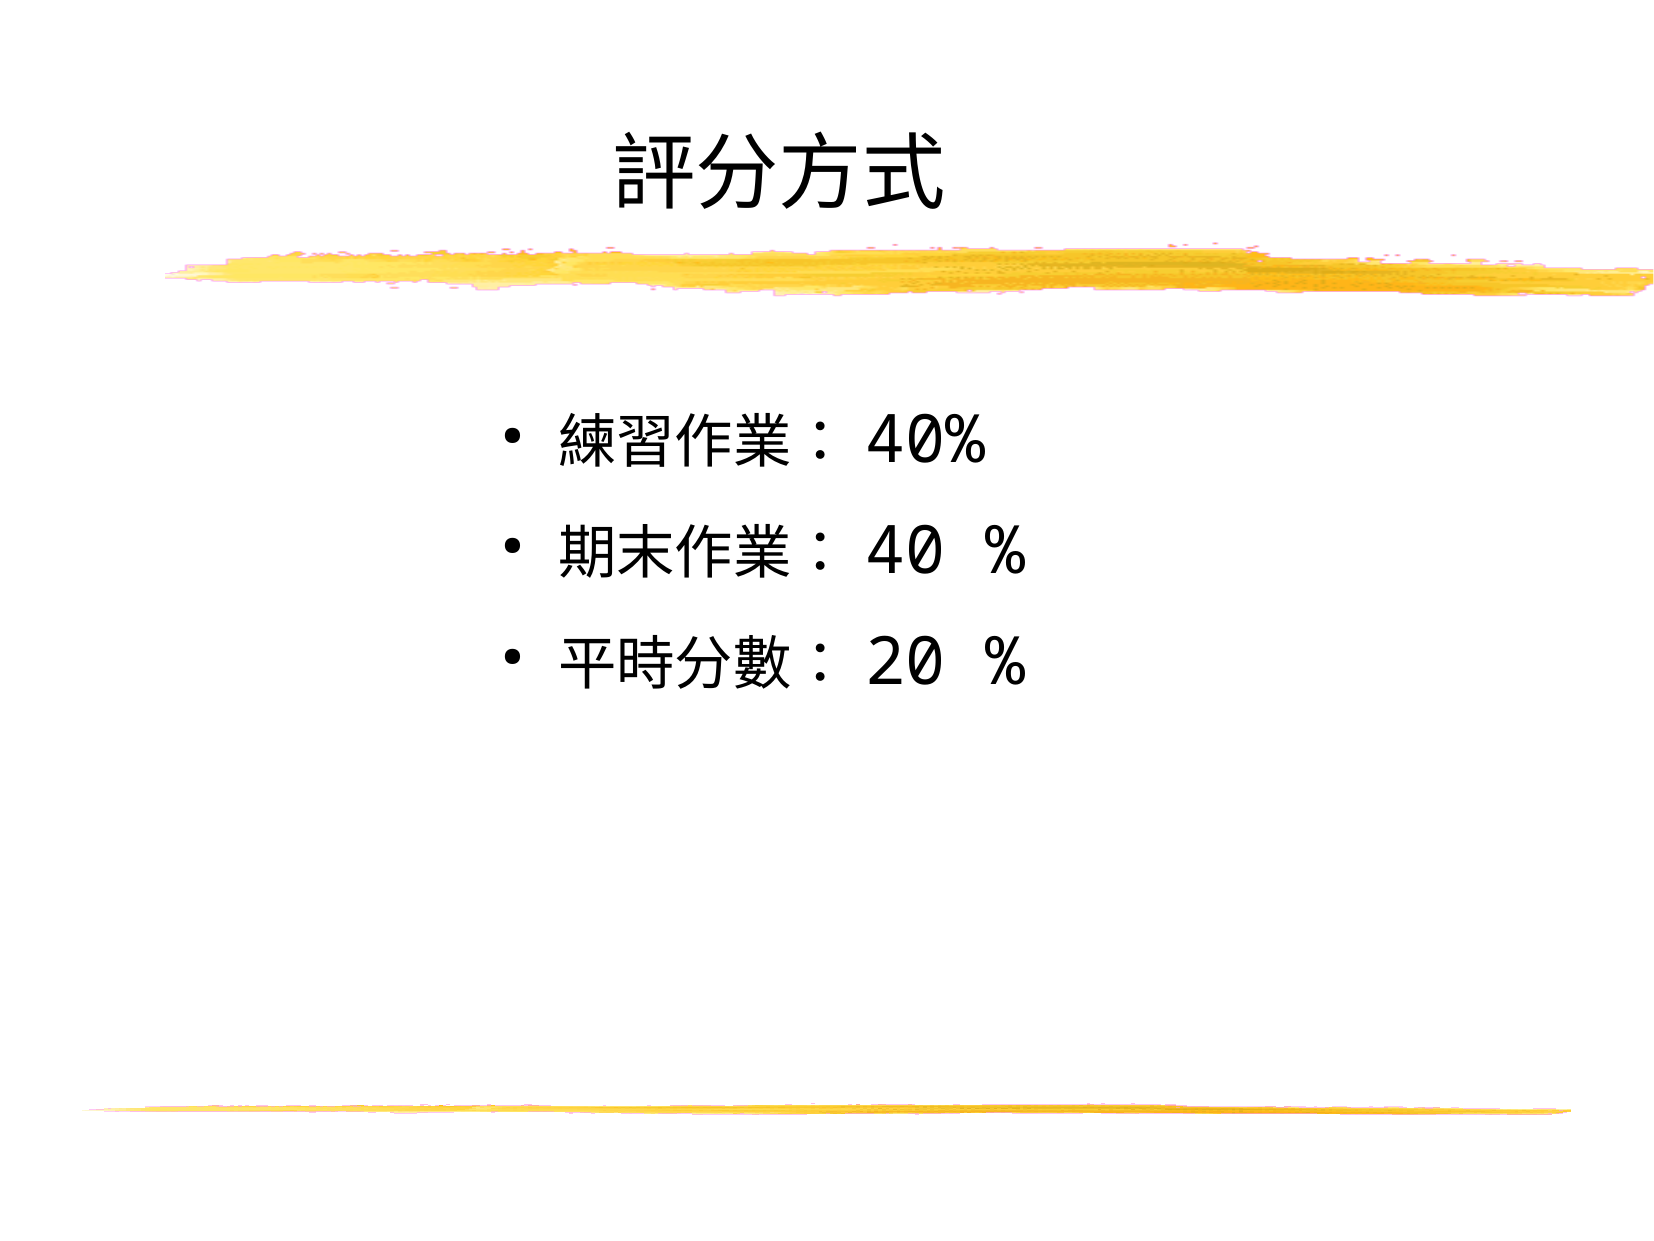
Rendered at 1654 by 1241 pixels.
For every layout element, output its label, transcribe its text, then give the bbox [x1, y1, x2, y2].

title 評分方式 [76, 28, 1482, 235]
picture [165, 237, 1654, 308]
list 練習作業：40% 期末作業：40 % 平時分數：20 % [487, 378, 1307, 1025]
picture [82, 1102, 1571, 1117]
